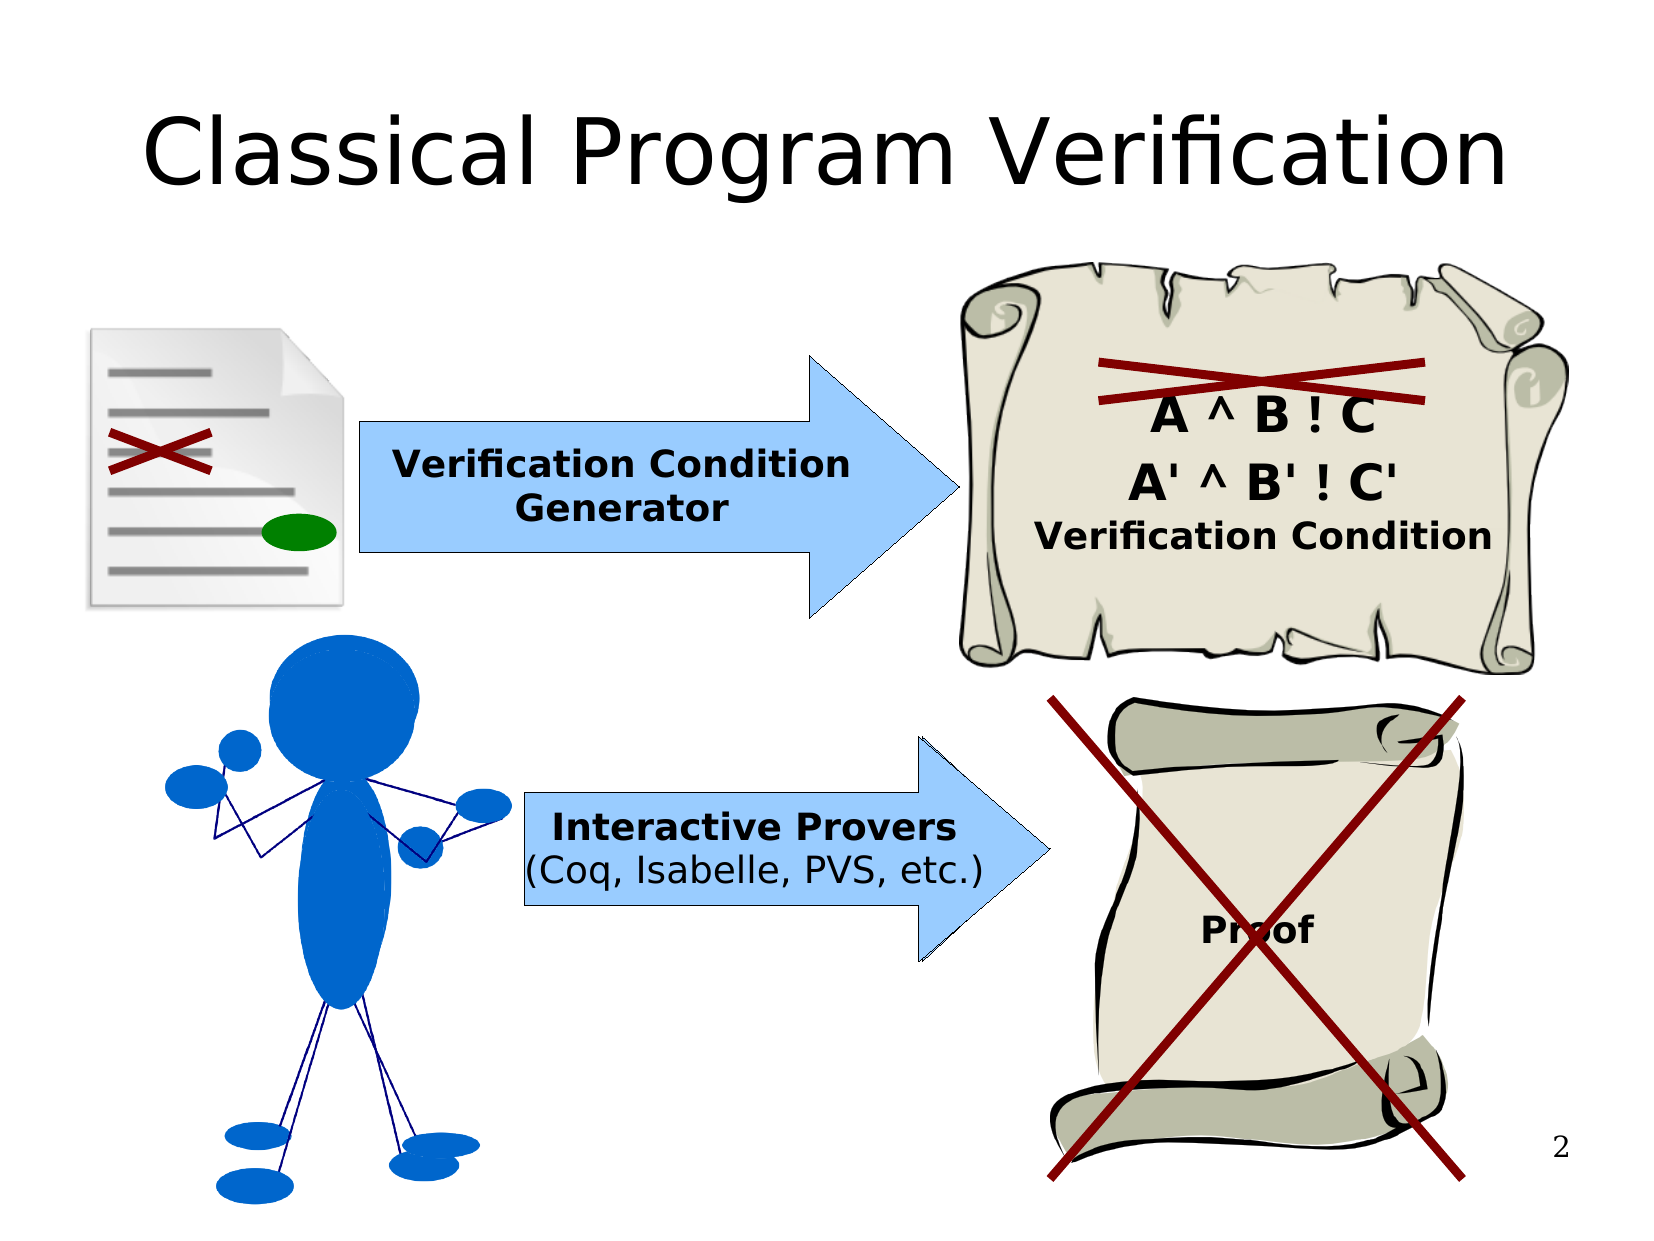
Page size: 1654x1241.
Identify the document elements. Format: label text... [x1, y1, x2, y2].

text_box Interactive Provers (Coq, Isabelle, PVS, etc.) [593, 736, 1051, 962]
text_box [261, 513, 337, 552]
text_box Verification Condition Generator [359, 355, 959, 619]
picture [59, 317, 593, 1241]
picture [1071, 947, 1442, 1163]
title Classical Program Verification [82, 49, 1571, 257]
picture [959, 262, 1569, 676]
picture [1050, 706, 1249, 1163]
picture [1057, 697, 1456, 930]
picture [1263, 705, 1464, 1163]
